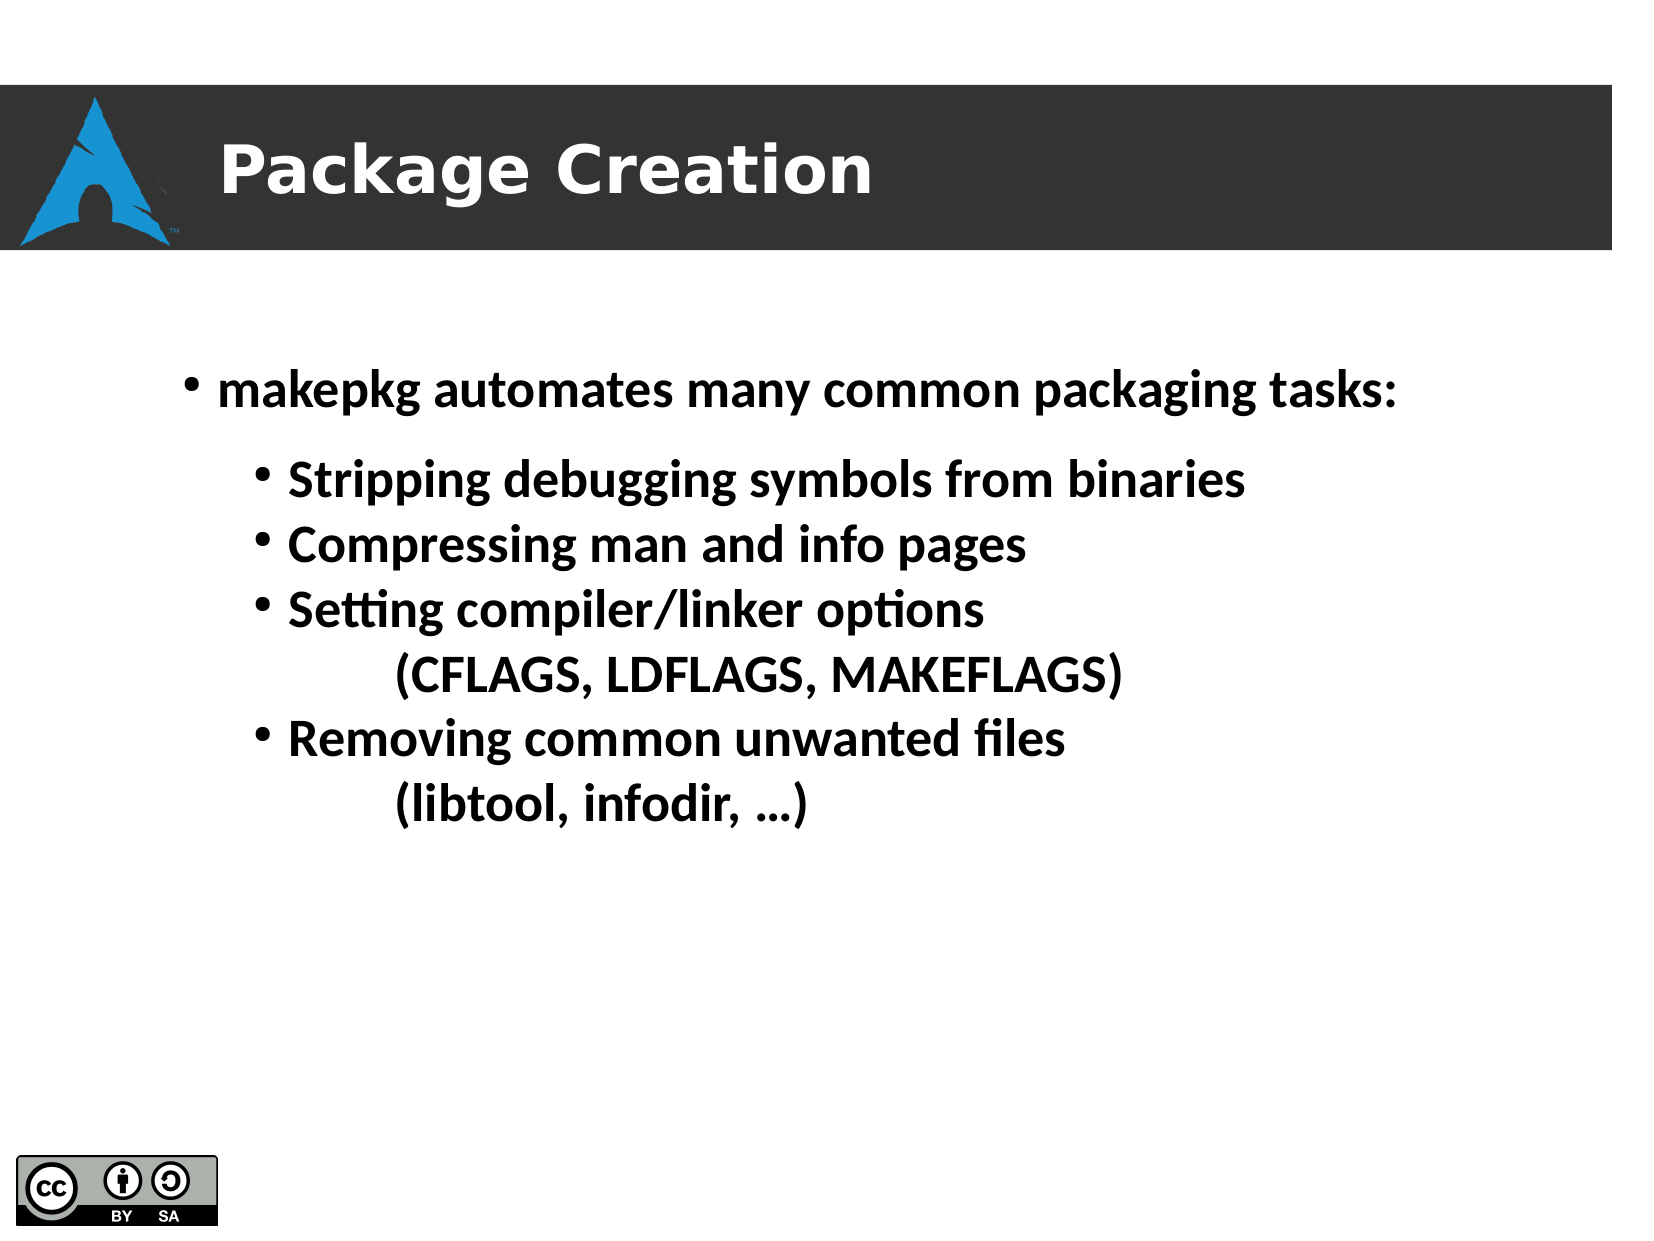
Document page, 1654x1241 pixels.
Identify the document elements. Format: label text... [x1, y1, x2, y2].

text_box makepkg automates many common packaging tasks: Stripping debugging symbols from binaries Compressing man and info pages Setting compiler/linker options (CFLAGS, LDFLAGS, MAKEFLAGS) Removing common unwanted files (libtool, infodir, …) [167, 345, 1612, 1134]
picture [16, 1155, 218, 1227]
text_box Package Creation [188, 84, 1612, 250]
picture [0, 81, 188, 260]
